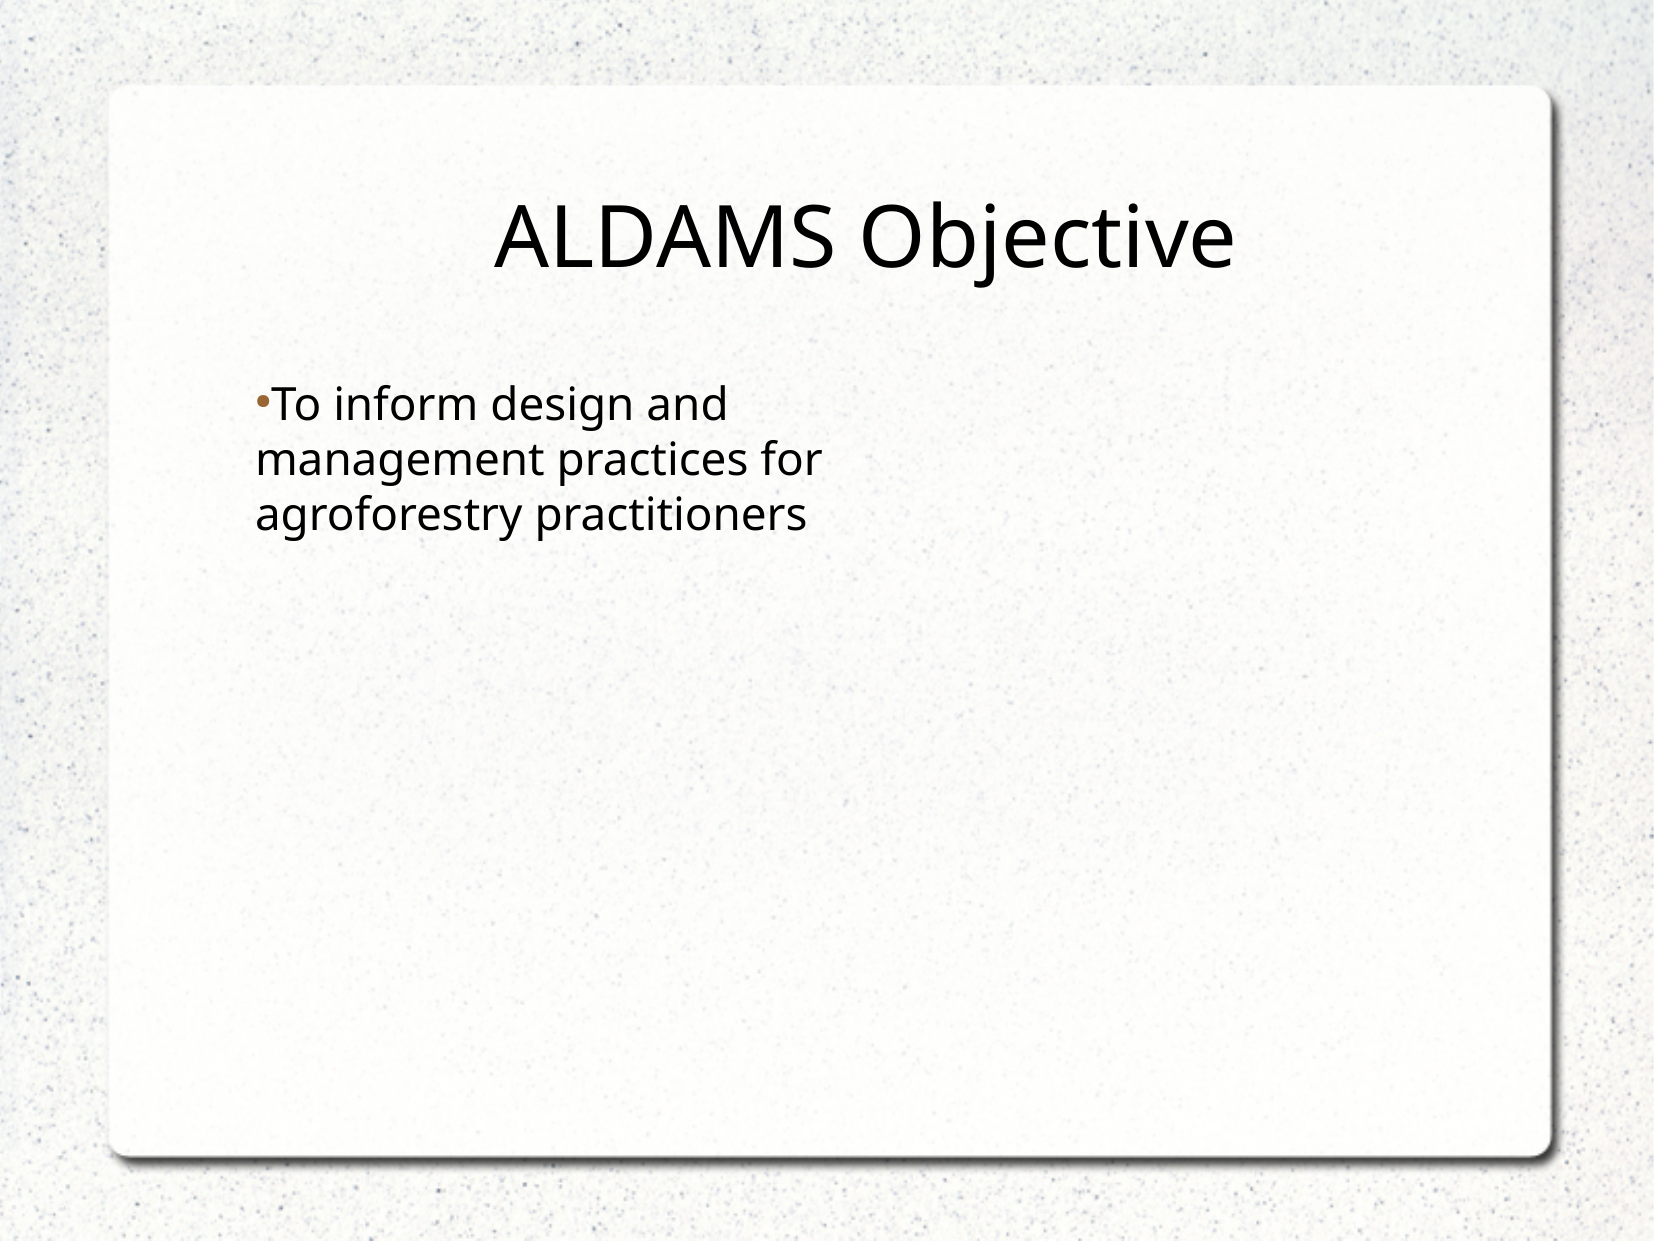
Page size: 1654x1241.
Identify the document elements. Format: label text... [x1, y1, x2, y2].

text_box ALDAMS Objective [360, 150, 1351, 316]
text_box To inform design and management practices for agroforestry practitioners [255, 375, 961, 1021]
